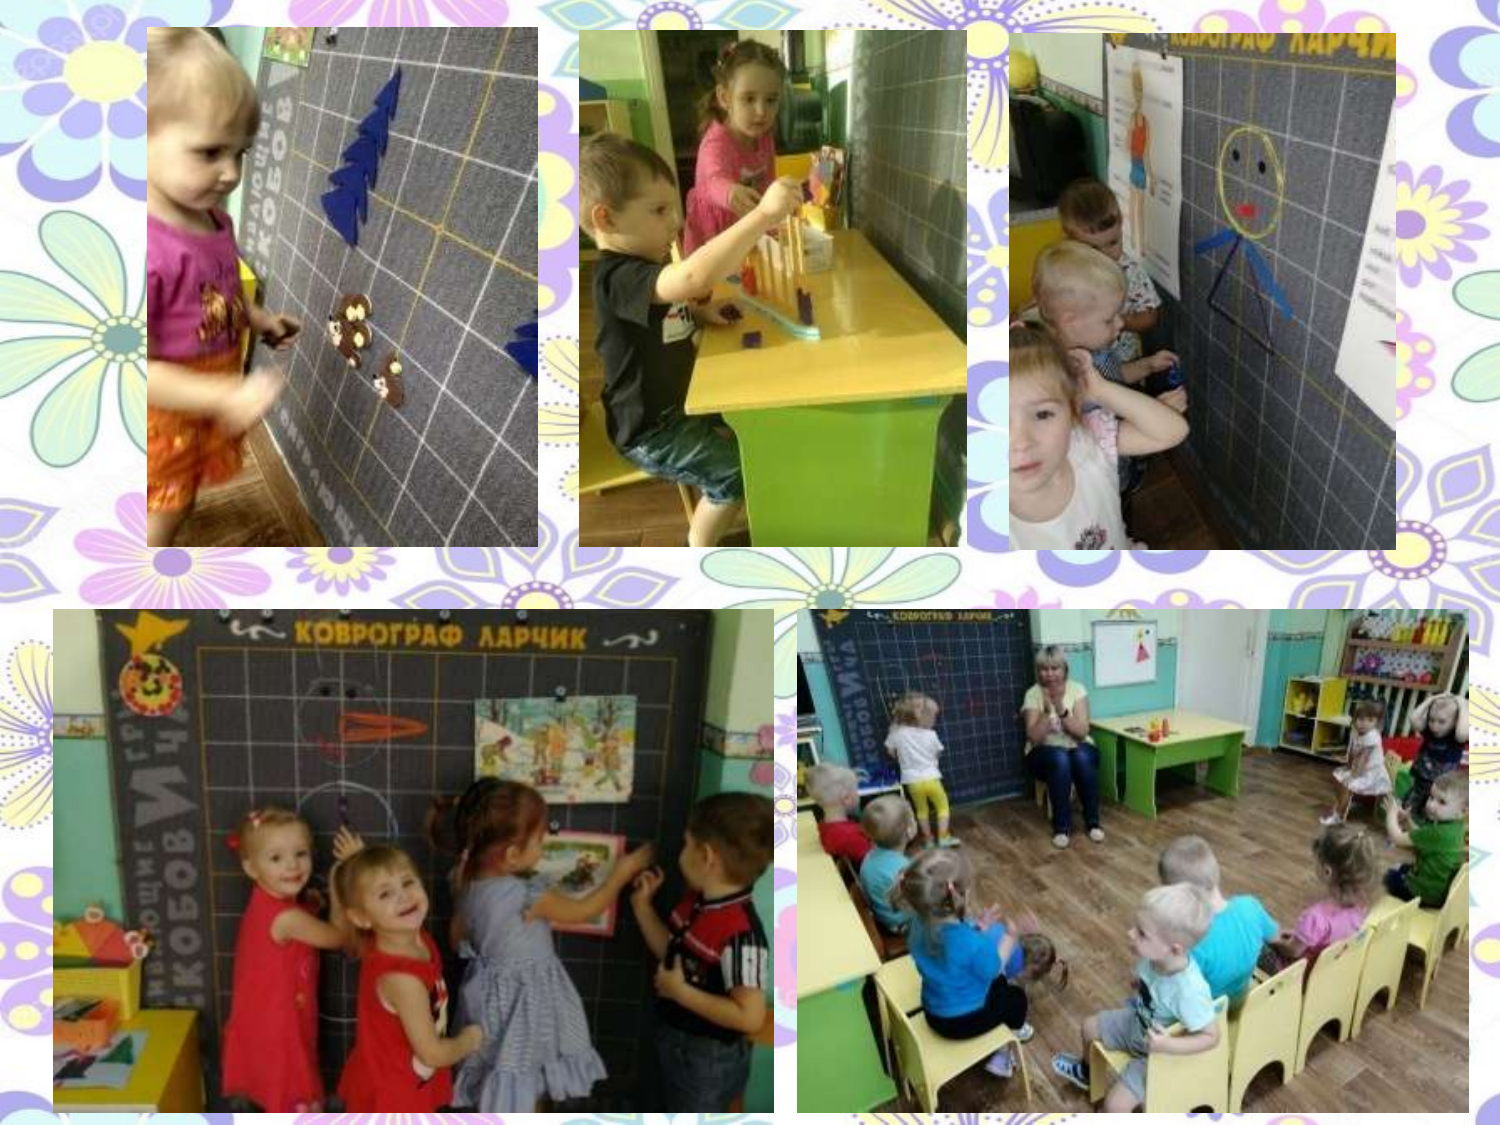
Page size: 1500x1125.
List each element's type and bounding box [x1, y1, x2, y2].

picture [53, 609, 774, 1113]
picture [1009, 33, 1396, 550]
picture [579, 30, 967, 547]
picture [147, 27, 538, 547]
picture [797, 609, 1469, 1113]
